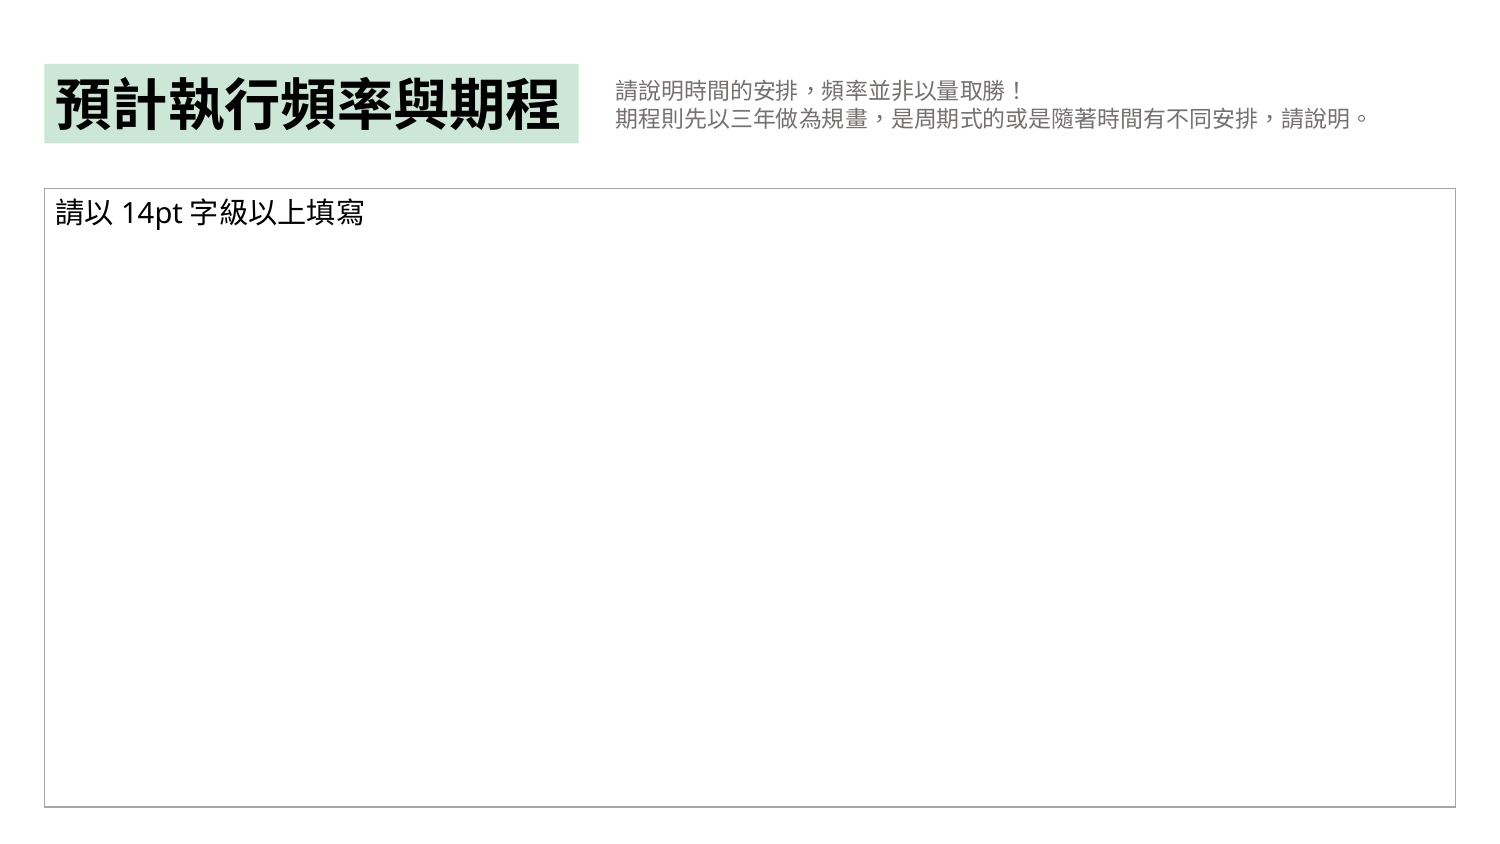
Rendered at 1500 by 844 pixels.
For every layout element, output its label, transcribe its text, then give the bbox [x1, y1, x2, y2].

text_box 請以14pt字級以上填寫 [44, 188, 1456, 807]
text_box 預計執行頻率與期程 [44, 63, 579, 144]
text_box 請說明時間的安排，頻率並非以量取勝！ 期程則先以三年做為規畫，是周期式的或是隨著時間有不同安排，請說明。 [604, 71, 1420, 139]
